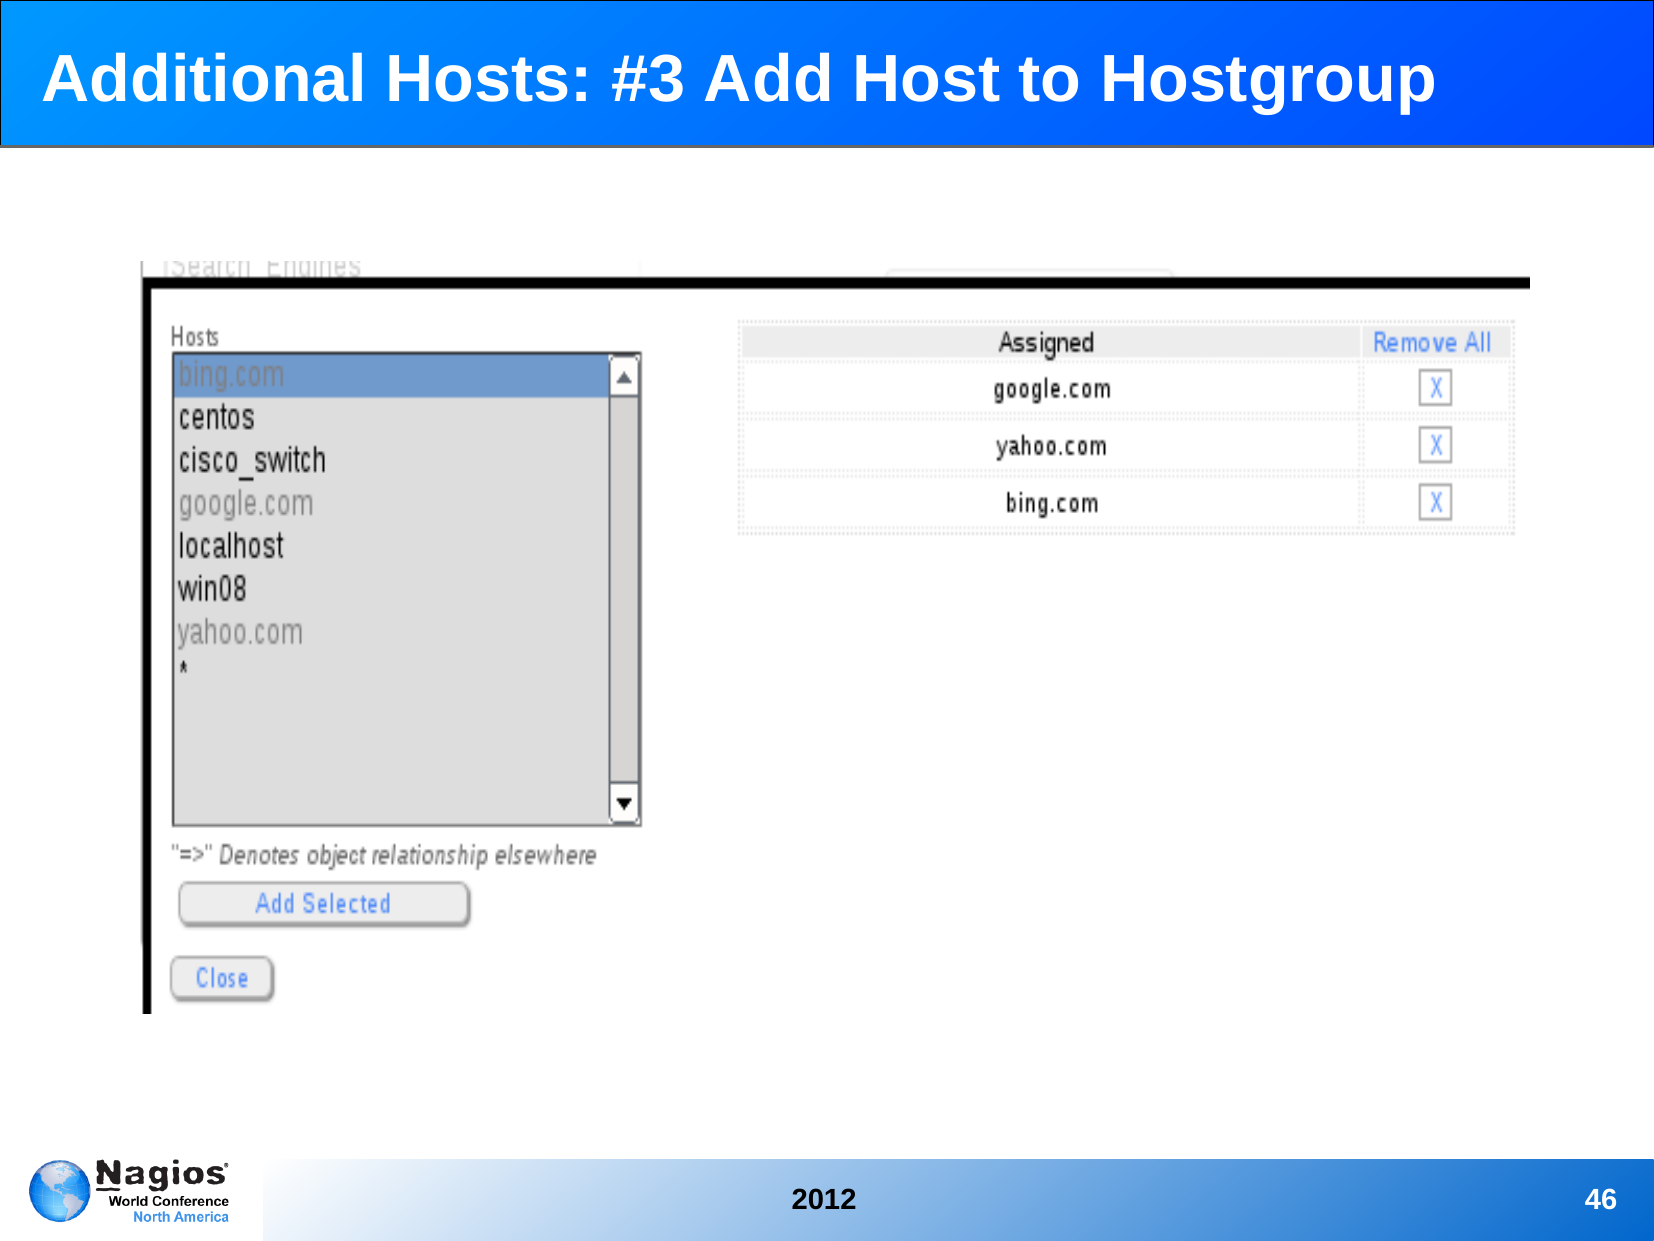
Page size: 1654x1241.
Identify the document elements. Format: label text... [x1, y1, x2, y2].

title Additional Hosts: #3 Add Host to Hostgroup [41, 36, 1628, 120]
picture [135, 261, 1530, 1014]
picture [29, 1159, 229, 1235]
